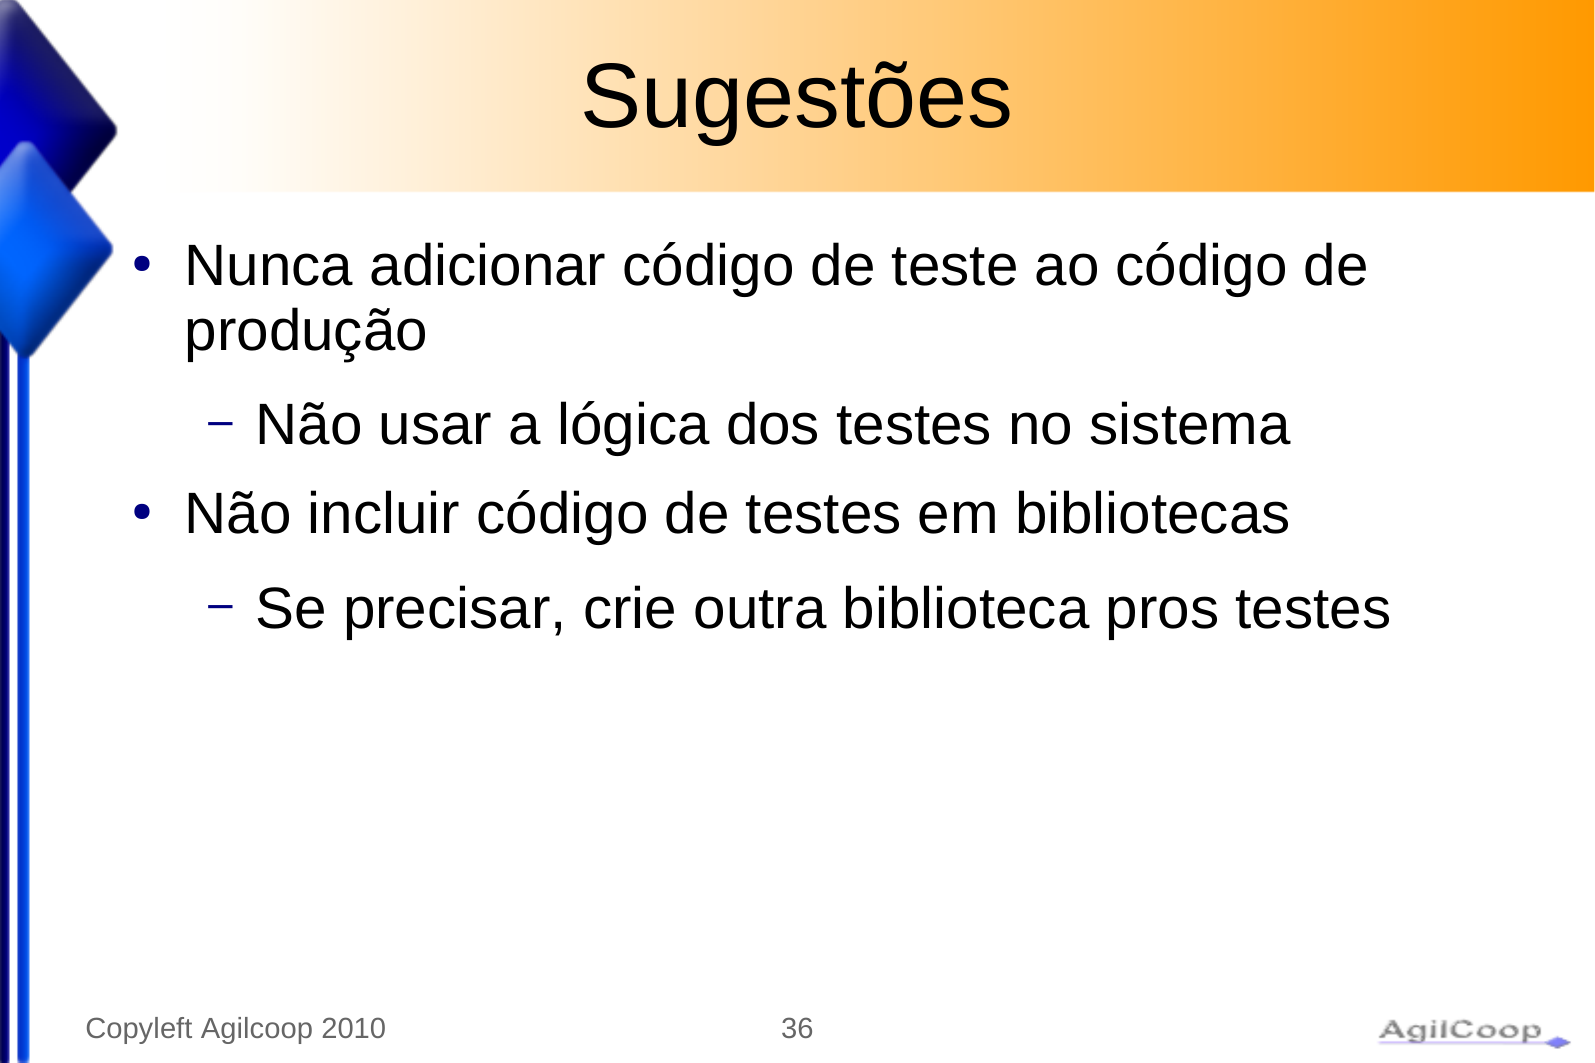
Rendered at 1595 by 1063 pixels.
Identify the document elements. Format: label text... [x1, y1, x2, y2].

title Sugestões [79, 6, 1515, 185]
picture [0, 0, 1595, 1063]
list Nunca adicionar código de teste ao código de produção Não usar a lógica dos testes no sistema Não incluir código de testes em bibliotecas Se precisar, crie outra biblioteca pros testes [113, 232, 1549, 962]
